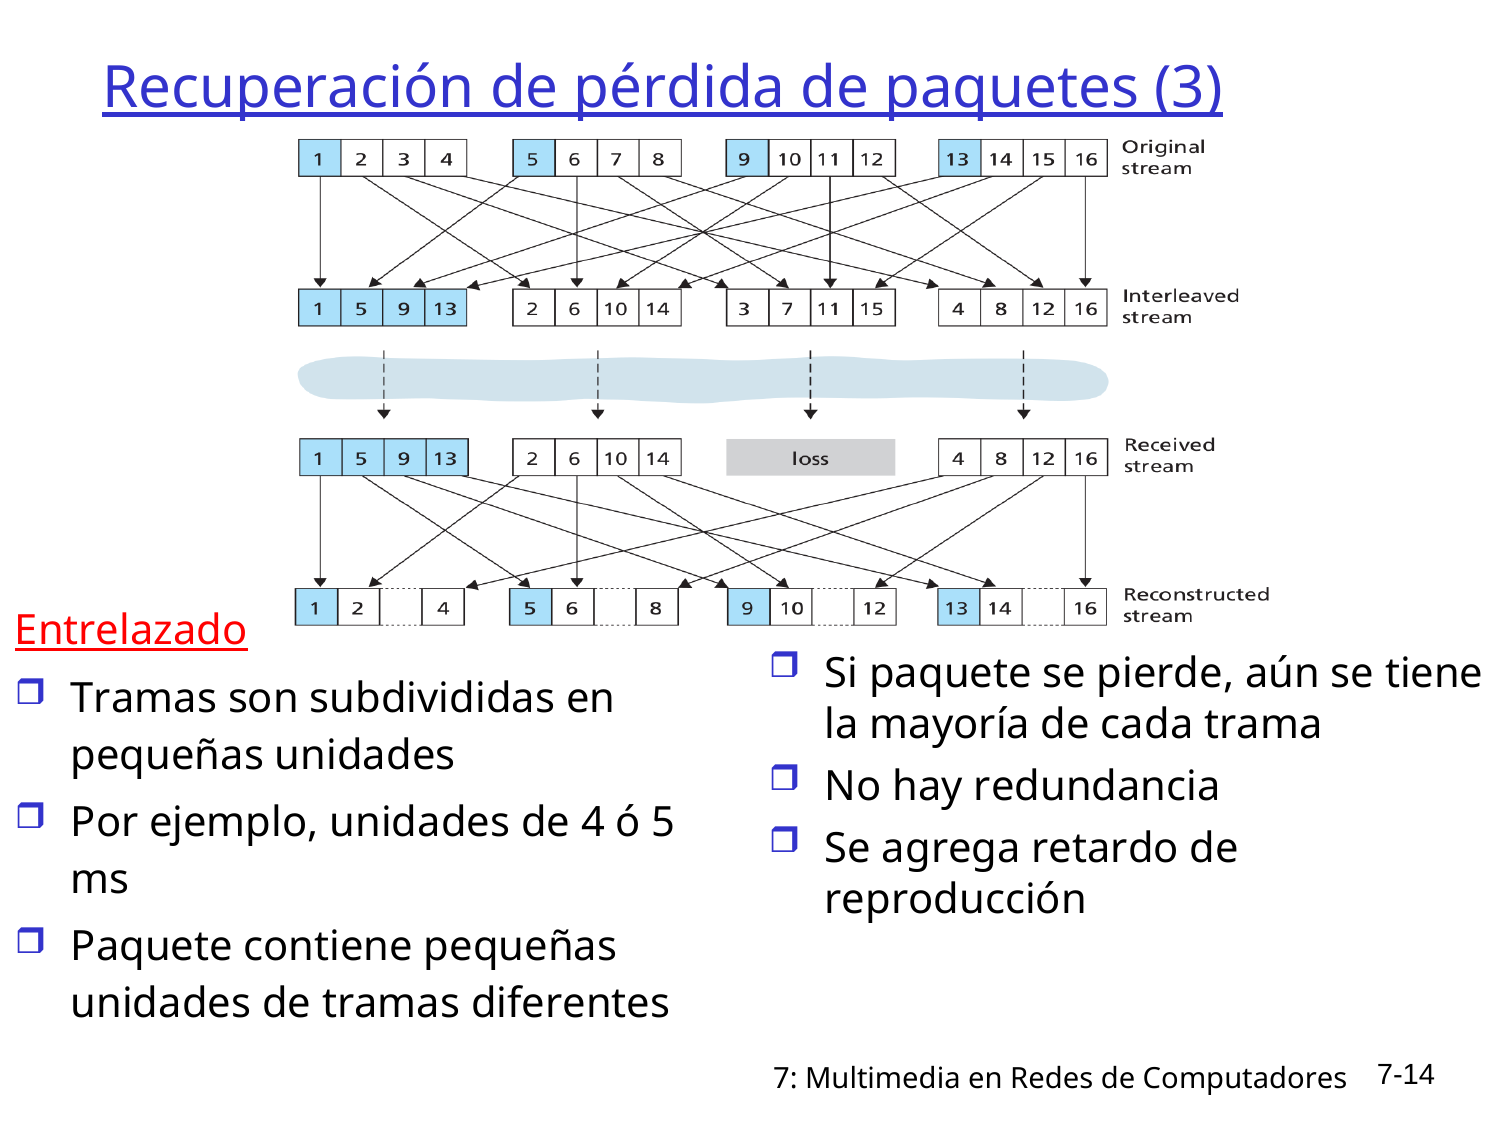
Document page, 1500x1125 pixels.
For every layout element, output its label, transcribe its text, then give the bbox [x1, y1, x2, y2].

list Si paquete se pierde, aún se tiene la mayoría de cada trama No hay redundancia Se agrega retardo de reproducción [753, 638, 1500, 956]
picture [294, 138, 1269, 626]
title Recuperación de pérdida de paquetes (3) [87, 13, 1363, 157]
list Entrelazado Tramas son subdivididas en pequeñas unidades Por ejemplo, unidades de 4 ó 5 ms Paquete contiene pequeñas unidades de tramas diferentes [0, 592, 728, 983]
